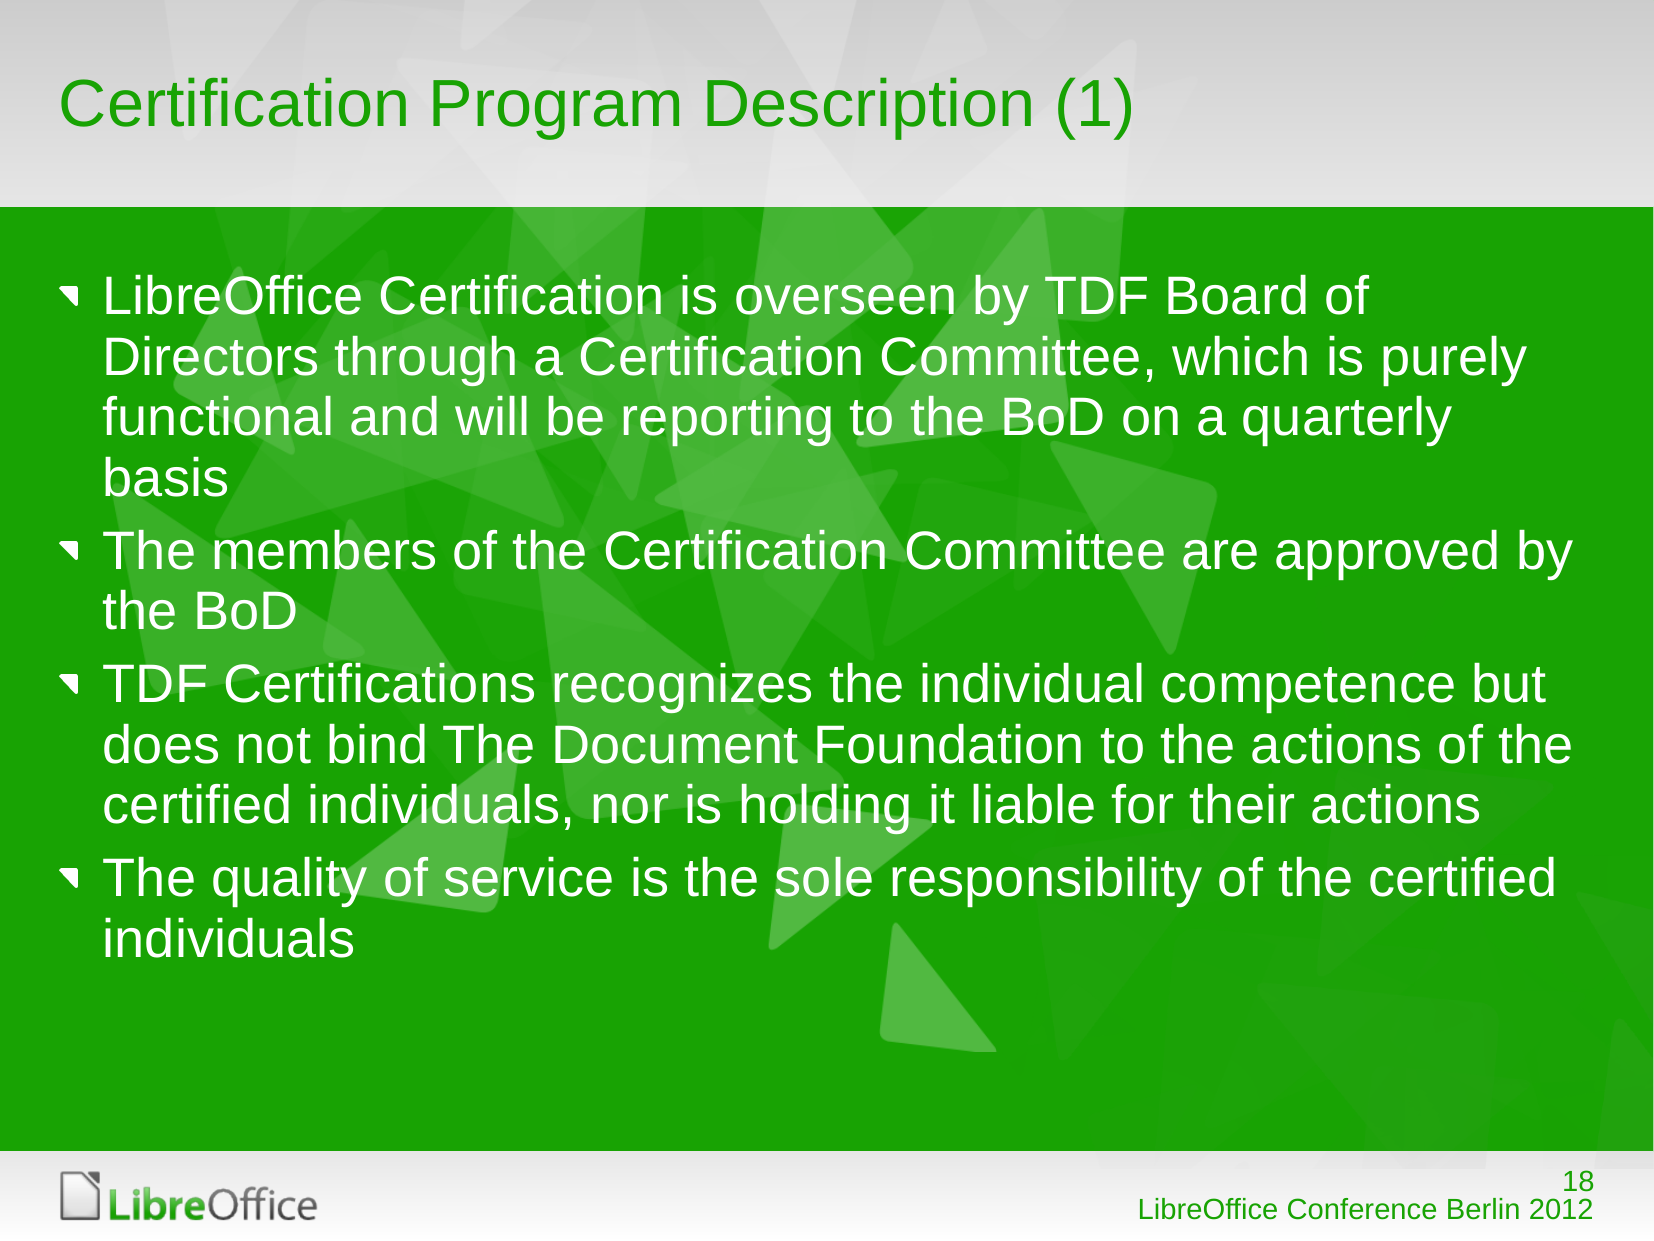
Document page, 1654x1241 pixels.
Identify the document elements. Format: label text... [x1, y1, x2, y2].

picture [0, 0, 1654, 1169]
title Certification Program Description (1) [59, 29, 1595, 178]
picture [41, 1152, 337, 1240]
list LibreOffice Certification is overseen by TDF Board of Directors through a Certification Committee, which is purely functional and will be reporting to the BoD on a quarterly basis The members of the Certification Committee are approved by the BoD TDF Certifications recognizes the individual competence but does not bind The Document Foundation to the actions of the certified individuals, nor is holding it liable for their actions The quality of service is the sole responsibility of the certified individuals [59, 265, 1595, 909]
